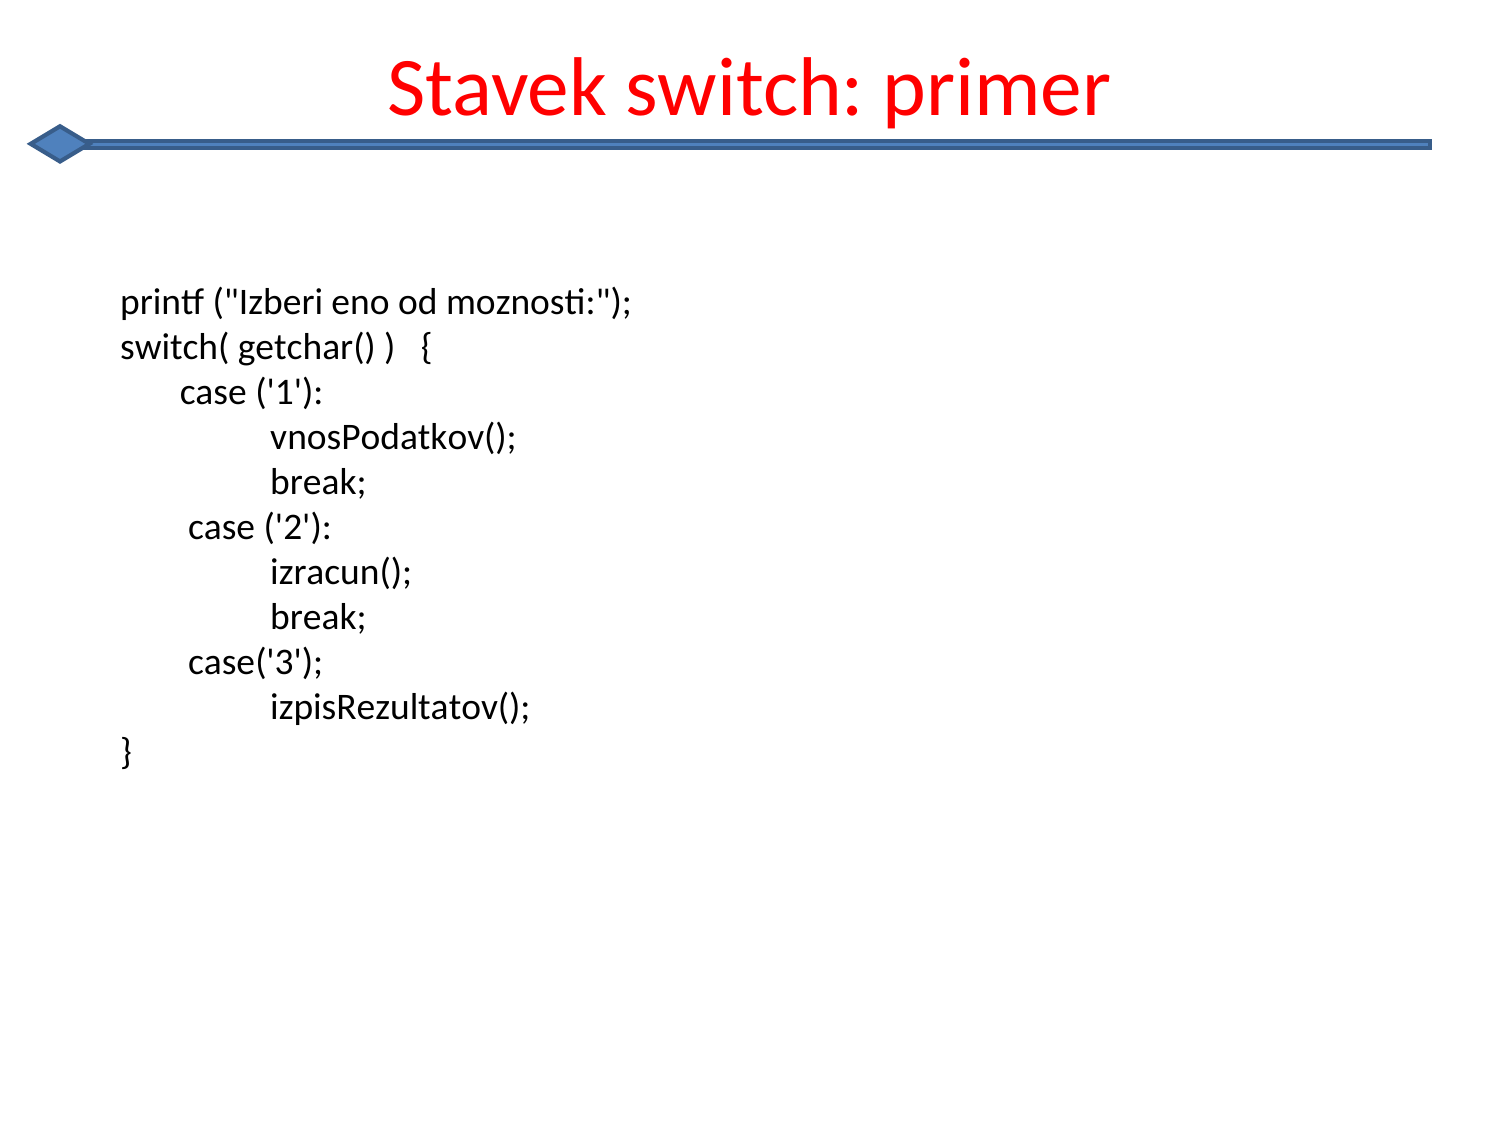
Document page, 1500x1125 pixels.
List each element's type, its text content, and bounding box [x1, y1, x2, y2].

title Stavek switch: primer [75, 23, 1426, 141]
text_box printf ("Izberi eno od moznosti:"); switch( getchar() ) { case ('1'): vnosPodatkov(); break; case ('2'): izracun(); break; case('3'); izpisRezultatov(); } [105, 269, 1278, 825]
